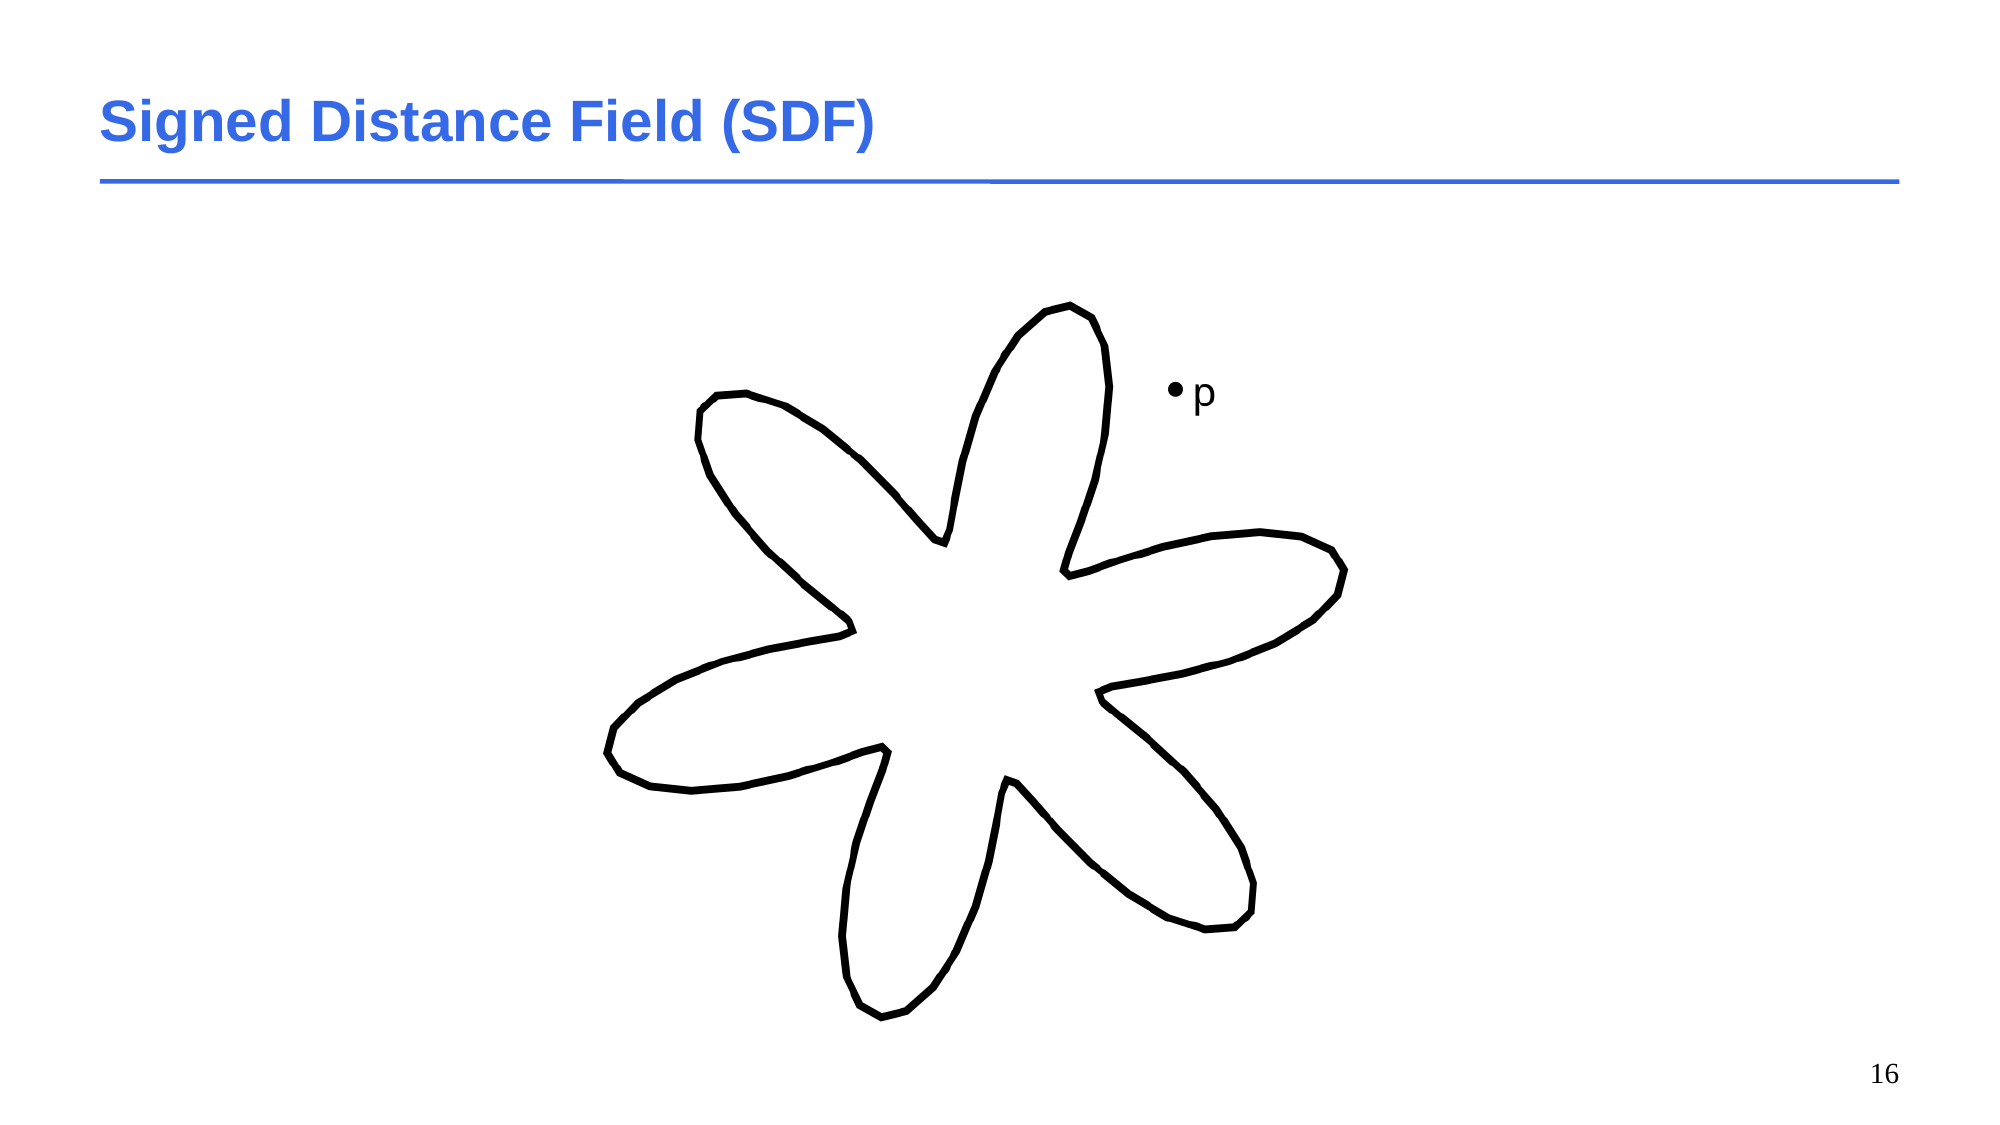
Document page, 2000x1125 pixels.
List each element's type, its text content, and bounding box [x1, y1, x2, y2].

title Signed Distance Field (SDF) [99, 27, 1900, 215]
picture [600, 299, 1351, 1025]
